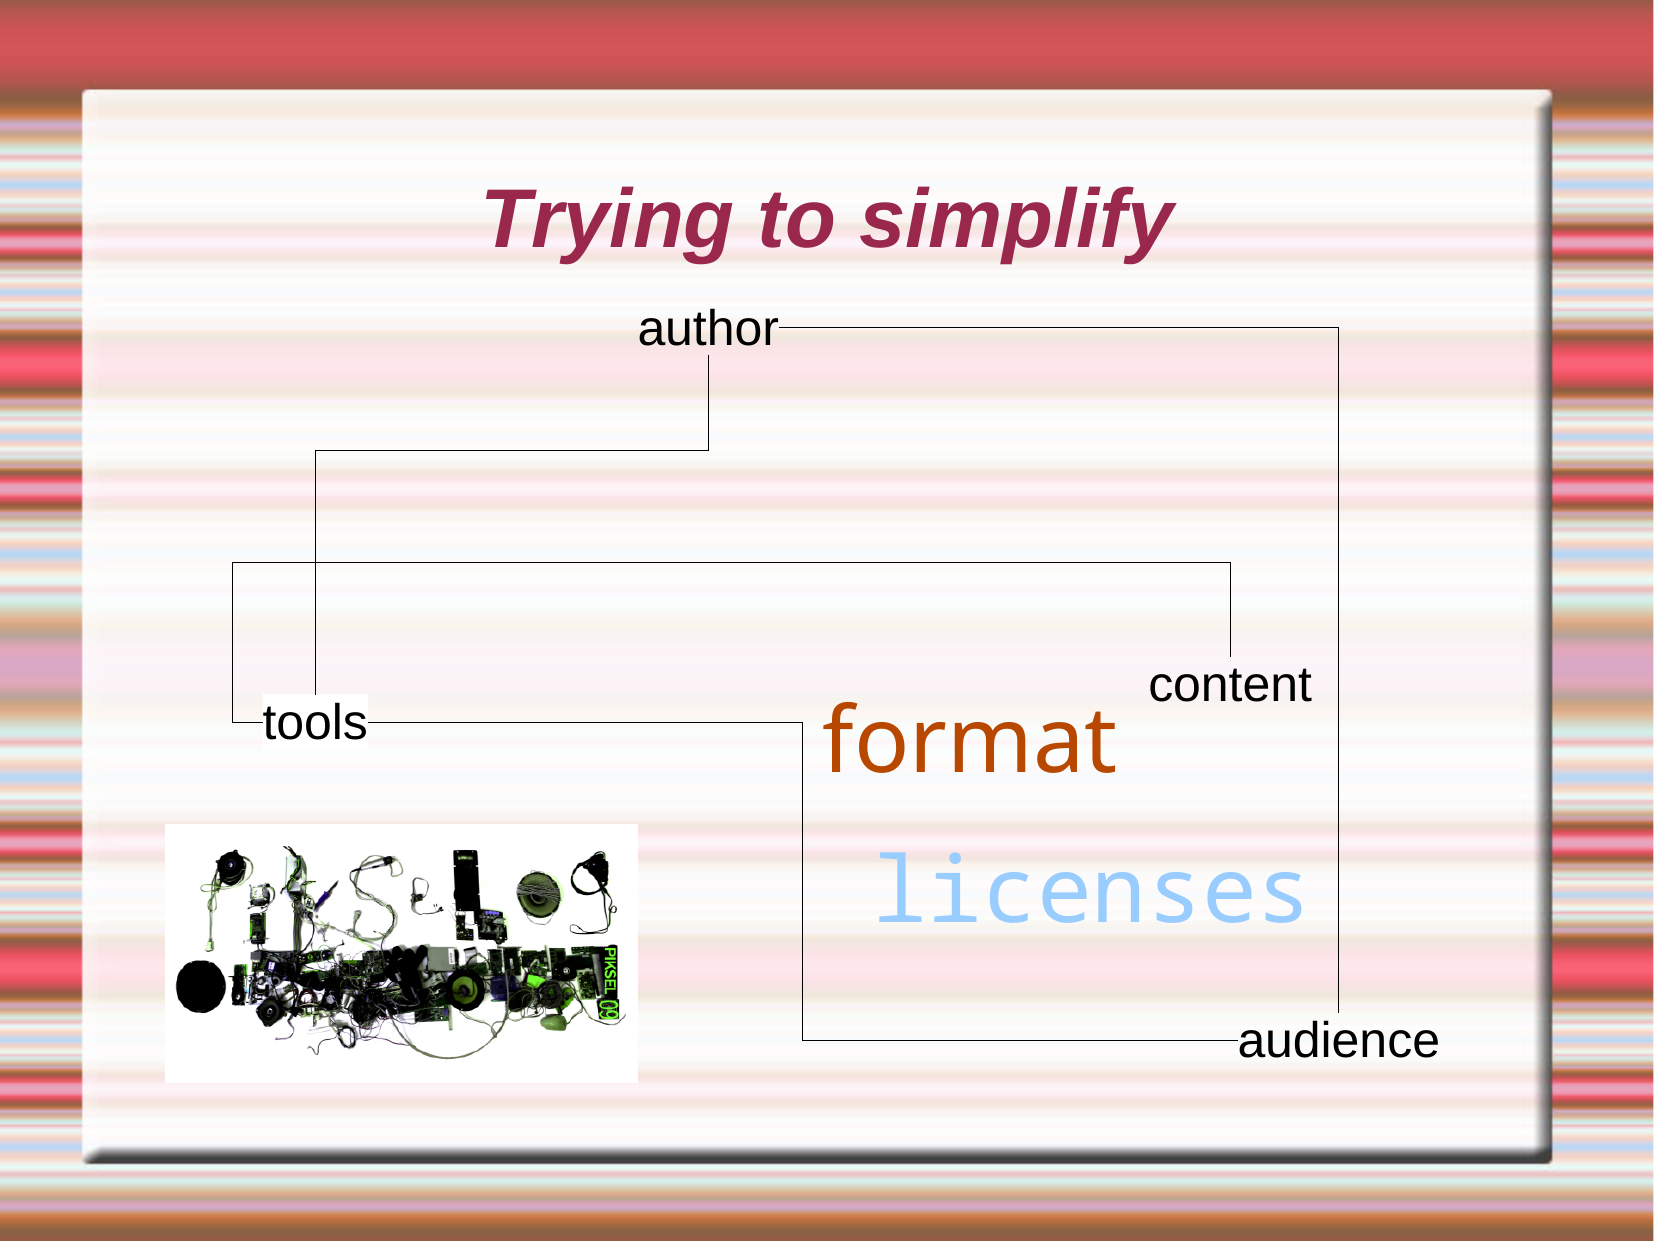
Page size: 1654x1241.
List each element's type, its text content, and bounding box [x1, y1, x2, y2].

text_box content [1148, 656, 1313, 713]
text_box author [637, 300, 780, 356]
text_box tools [262, 694, 369, 751]
text_box licenses [872, 825, 1313, 929]
text_box format [822, 675, 1126, 819]
title Trying to simplify [121, 114, 1534, 322]
picture [0, 0, 1654, 1241]
text_box audience [1237, 1012, 1441, 1069]
